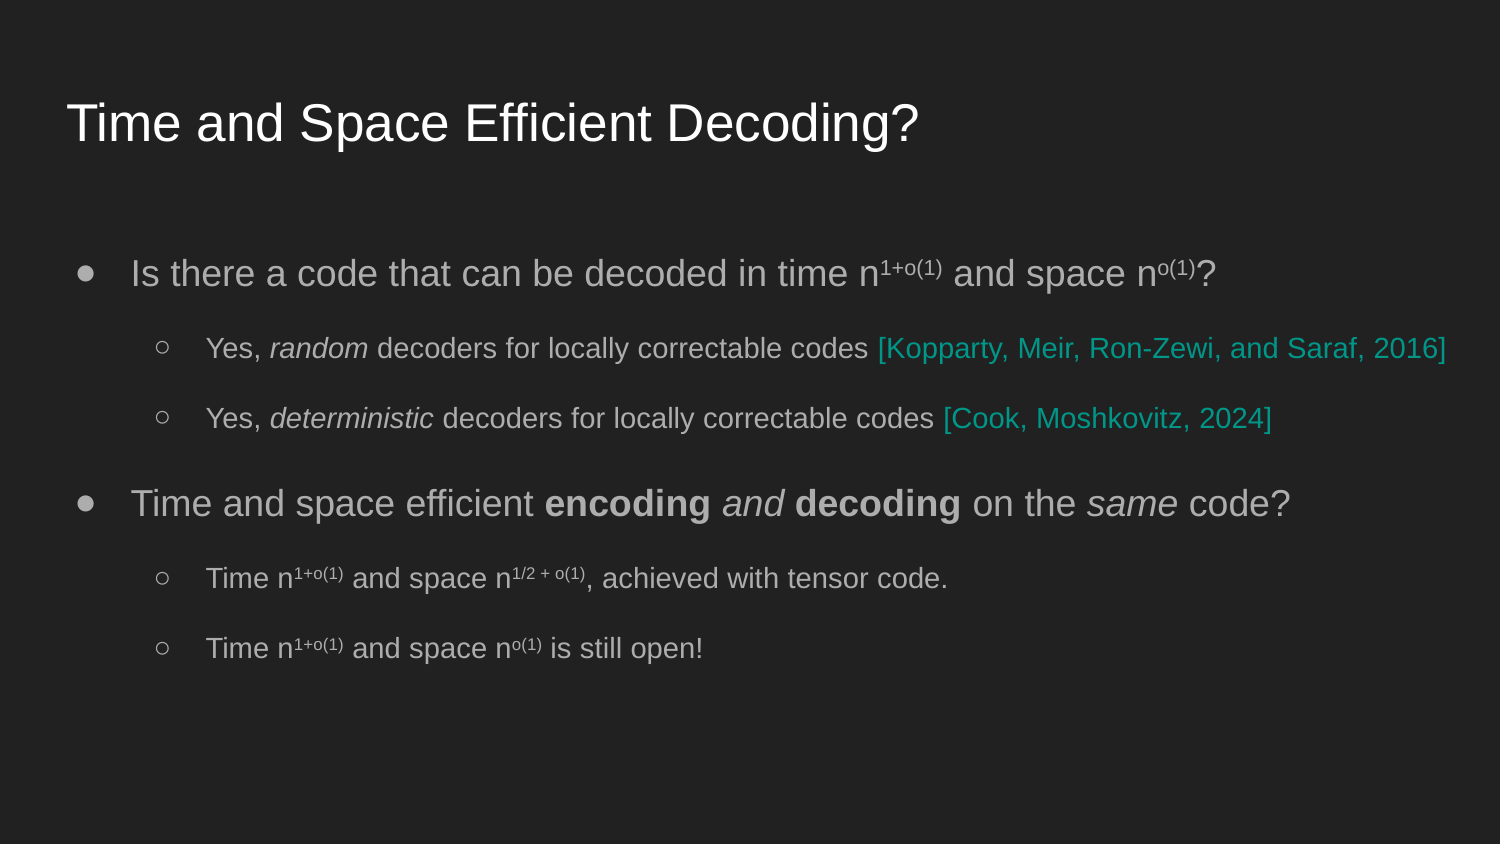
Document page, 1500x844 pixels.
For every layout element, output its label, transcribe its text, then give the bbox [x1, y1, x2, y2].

list Is there a code that can be decoded in time n1+o(1) and space no(1)? Yes, random decoders for locally correctable codes [Kopparty, Meir, Ron-Zewi, and Saraf, 2016] Yes, deterministic decoders for locally correctable codes [Cook, Moshkovitz, 2024] Time and space efficient encoding and decoding on the same code? Time n1+o(1) and space n1/2 + o(1), achieved with tensor code. Time n1+o(1) and space no(1) is still open! [40, 189, 1479, 784]
title Time and Space Efficient Decoding? [51, 72, 1449, 167]
